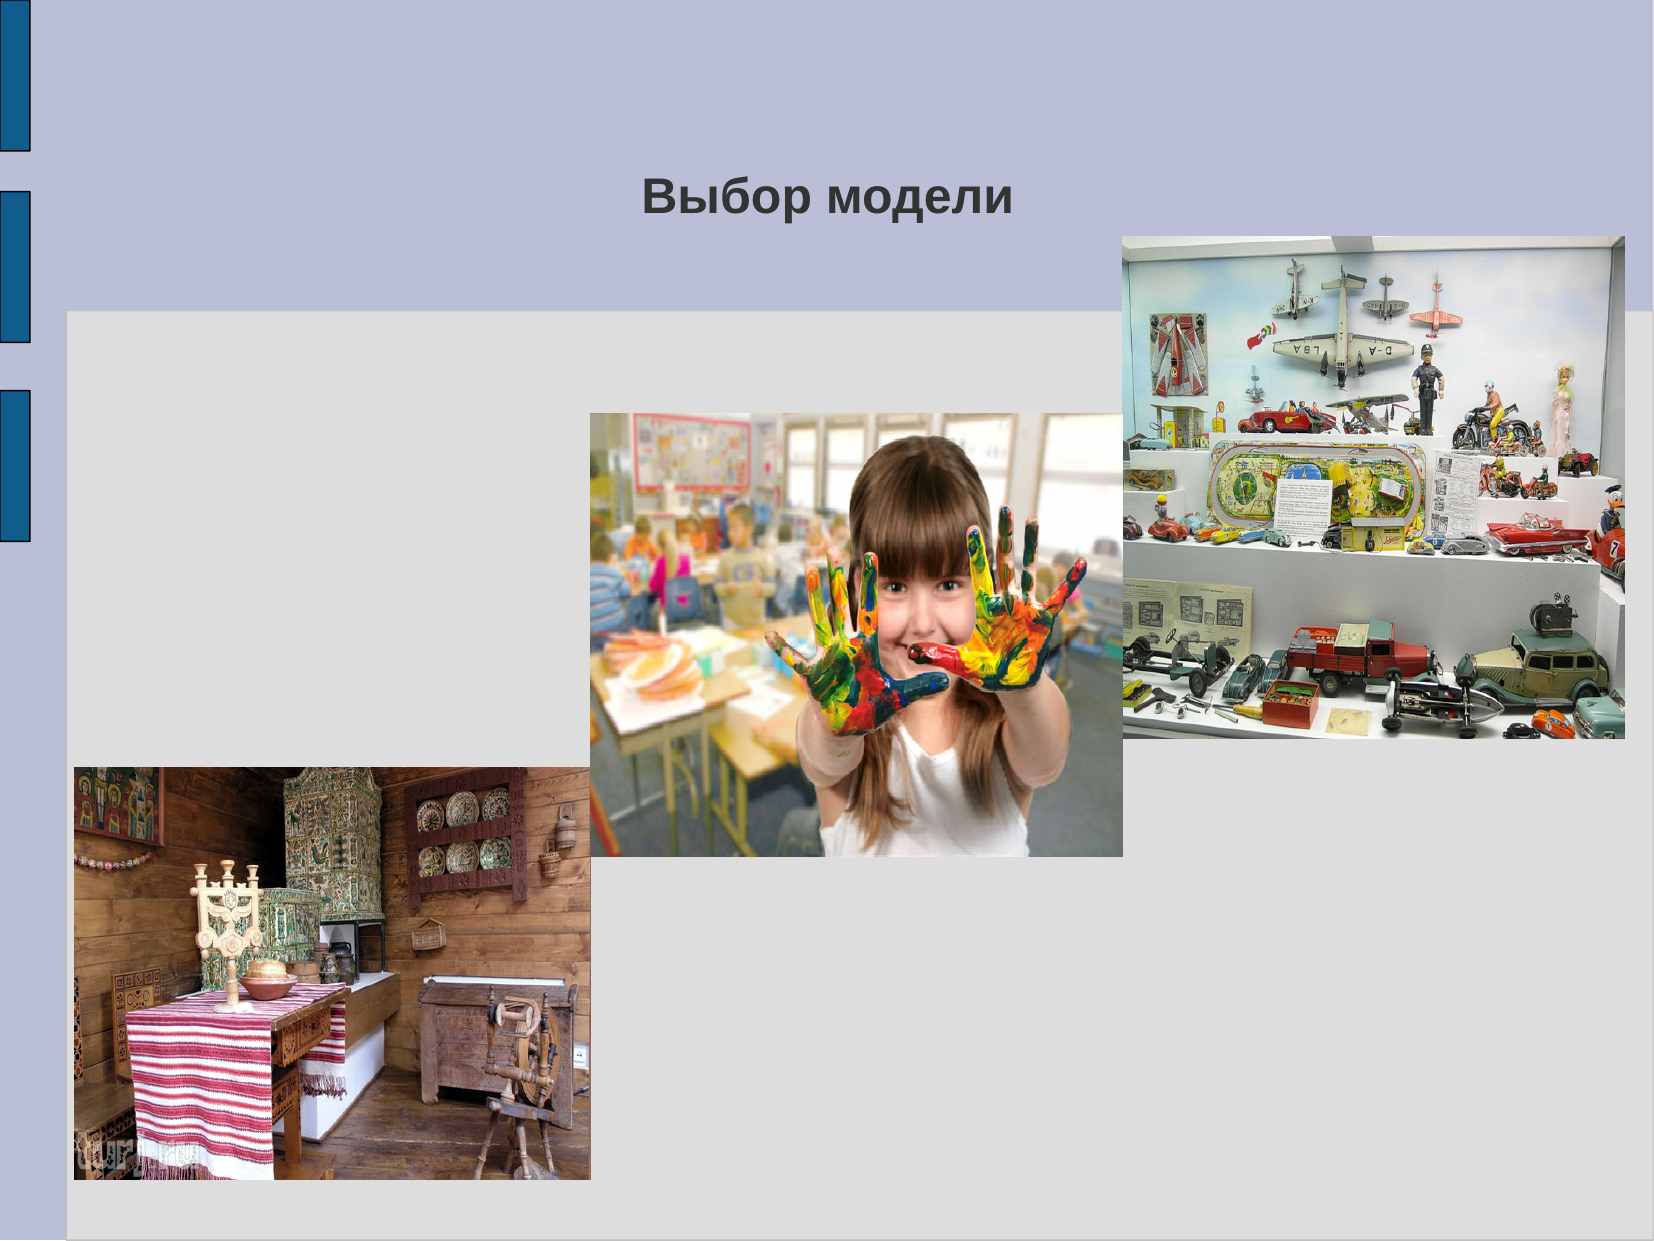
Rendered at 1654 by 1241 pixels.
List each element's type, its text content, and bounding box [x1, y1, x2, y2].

title Выбор модели [121, 91, 1534, 299]
picture [74, 236, 1625, 1180]
